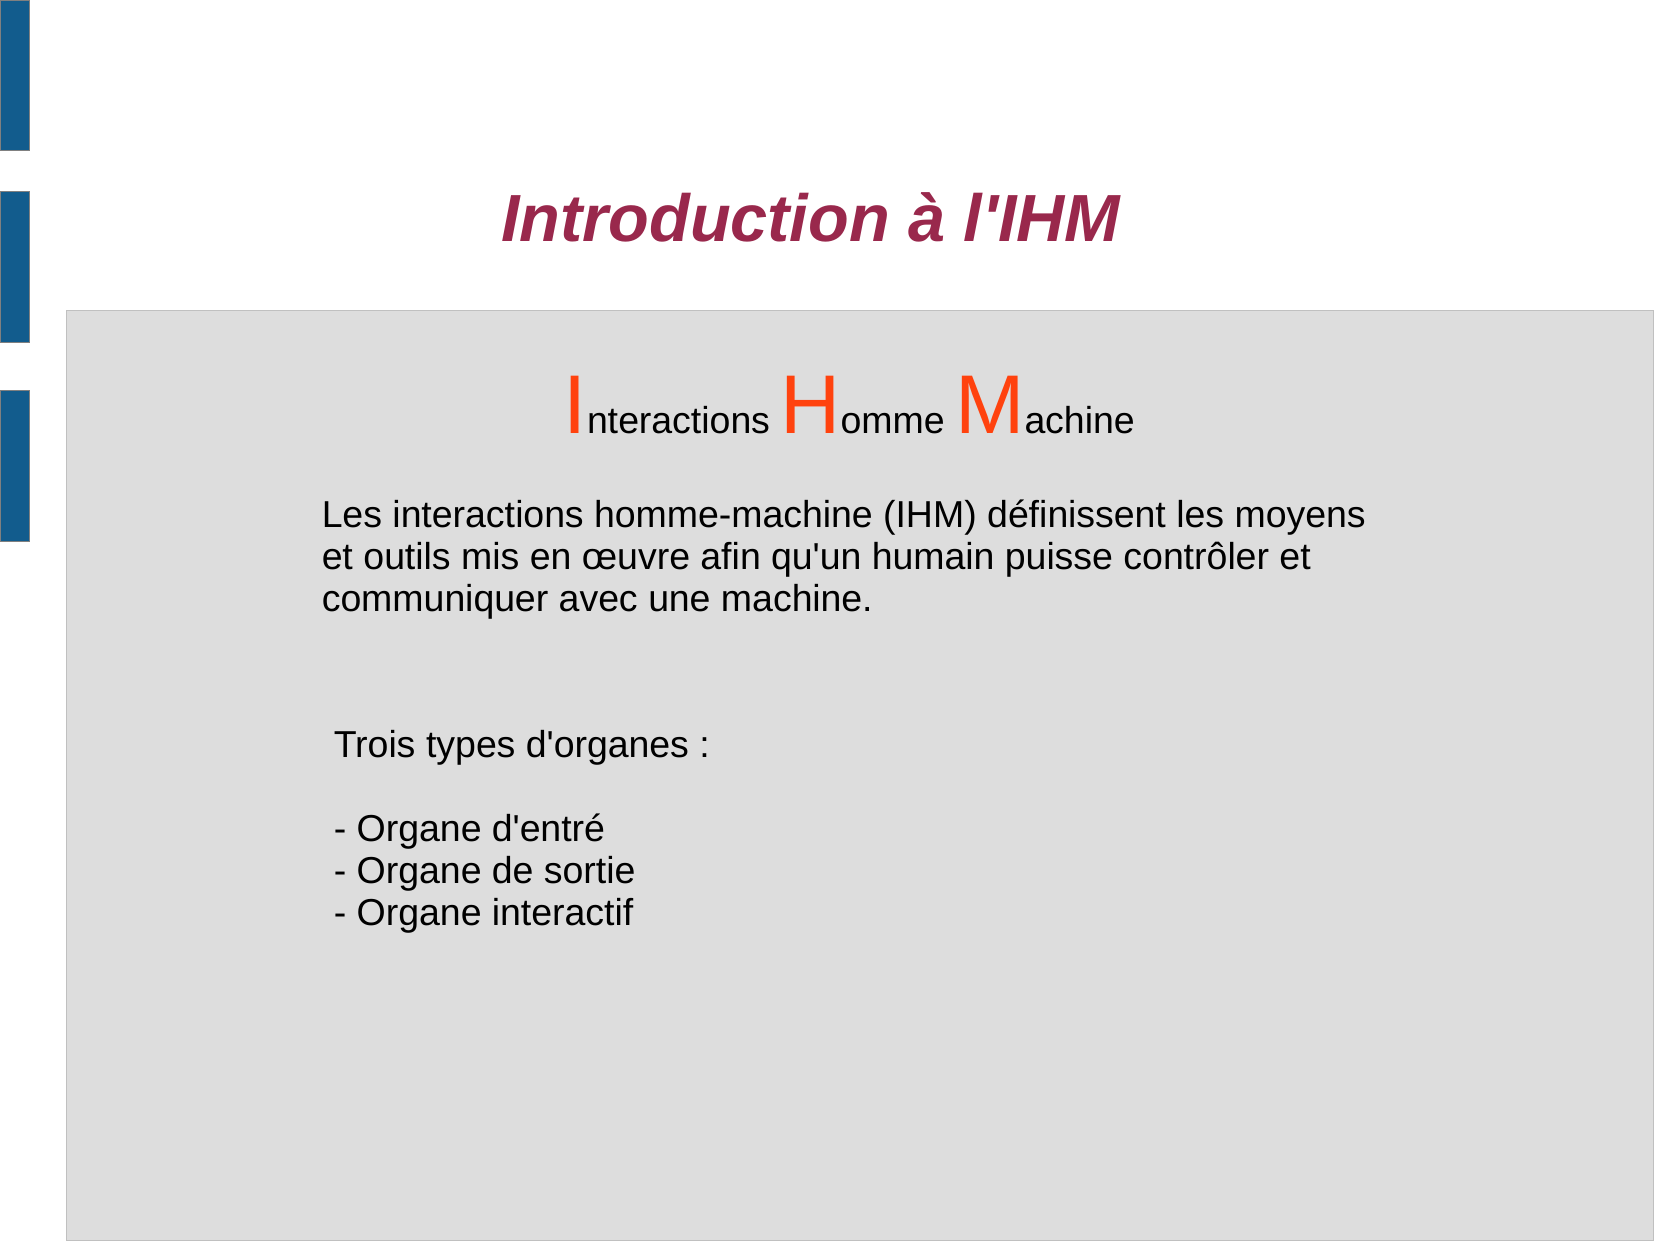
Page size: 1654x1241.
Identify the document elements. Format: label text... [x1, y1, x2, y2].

text_box Trois types d'organes : - Organe d'entré - Organe de sortie - Organe interactif [318, 716, 1453, 942]
title Introduction à l'IHM [88, 114, 1534, 322]
text_box Interactions Homme Machine Les interactions homme-machine (IHM) définissent les moyens et outils mis en œuvre afin qu'un humain puisse contrôler et communiquer avec une machine. [307, 351, 1441, 628]
